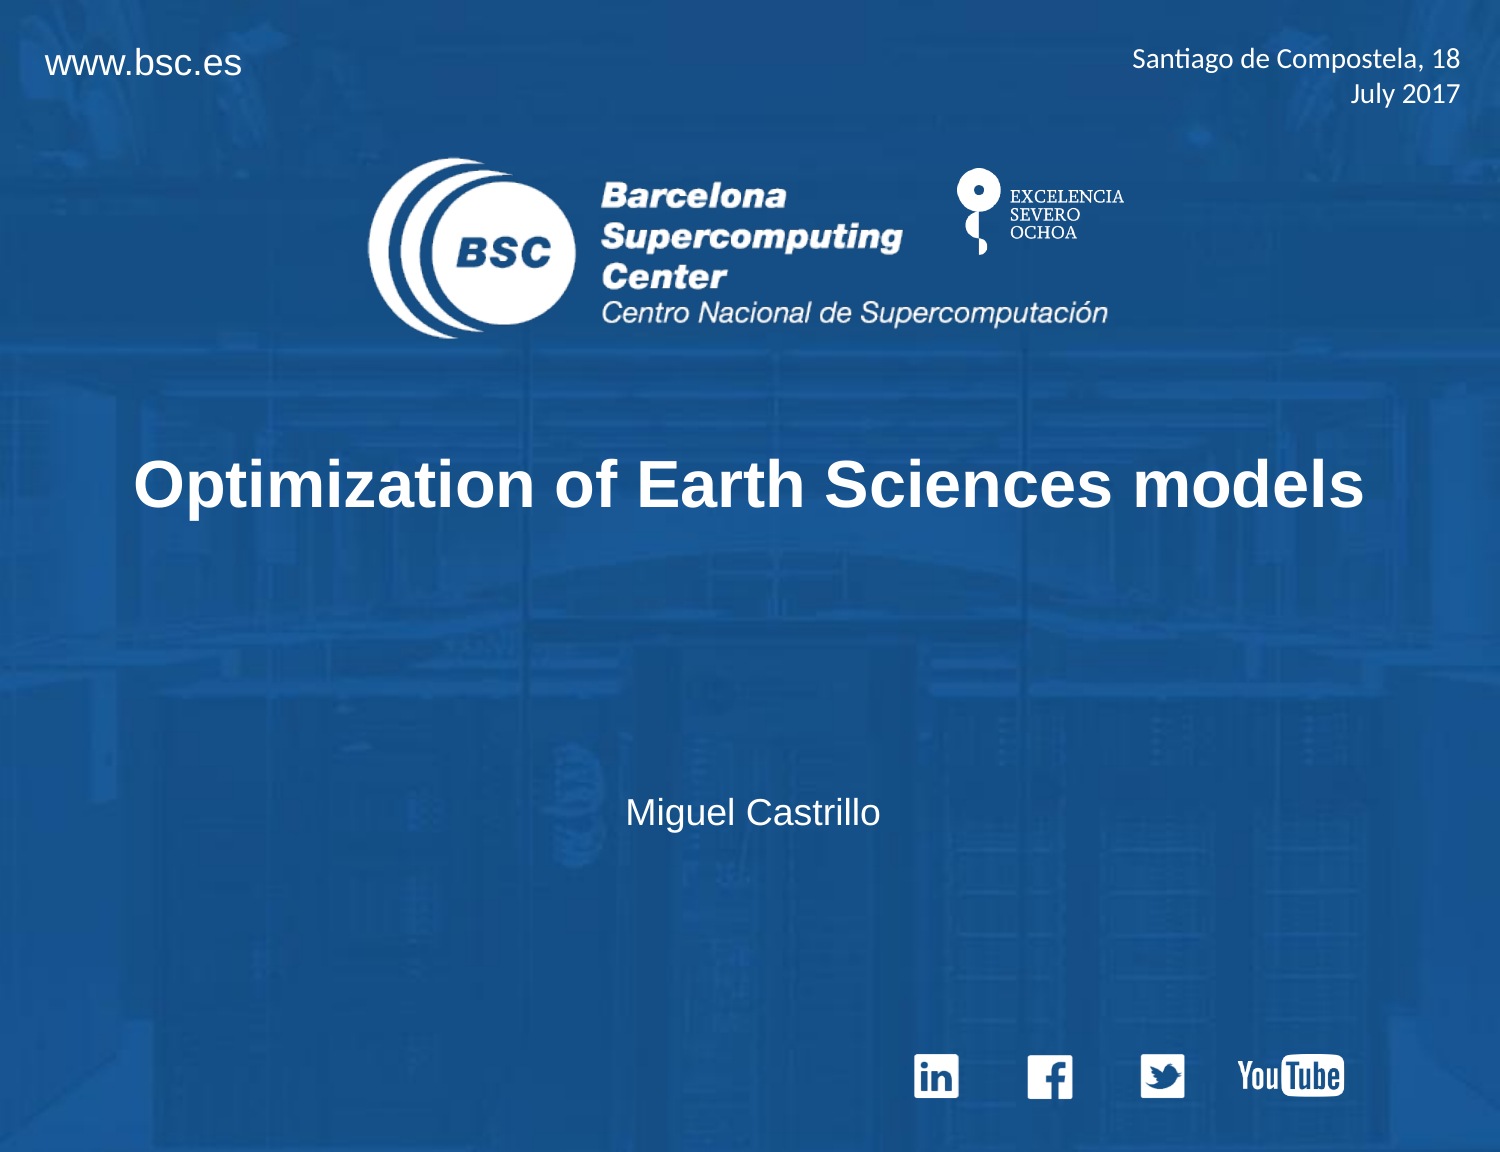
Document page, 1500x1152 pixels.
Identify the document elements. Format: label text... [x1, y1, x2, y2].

text_box Miguel Castrillo [221, 780, 1285, 863]
text_box Optimization of Earth Sciences models [112, 357, 1388, 605]
text_box Santiago de Compostela, 18 July 2017 [1074, 32, 1476, 101]
picture [0, 0, 1500, 1152]
